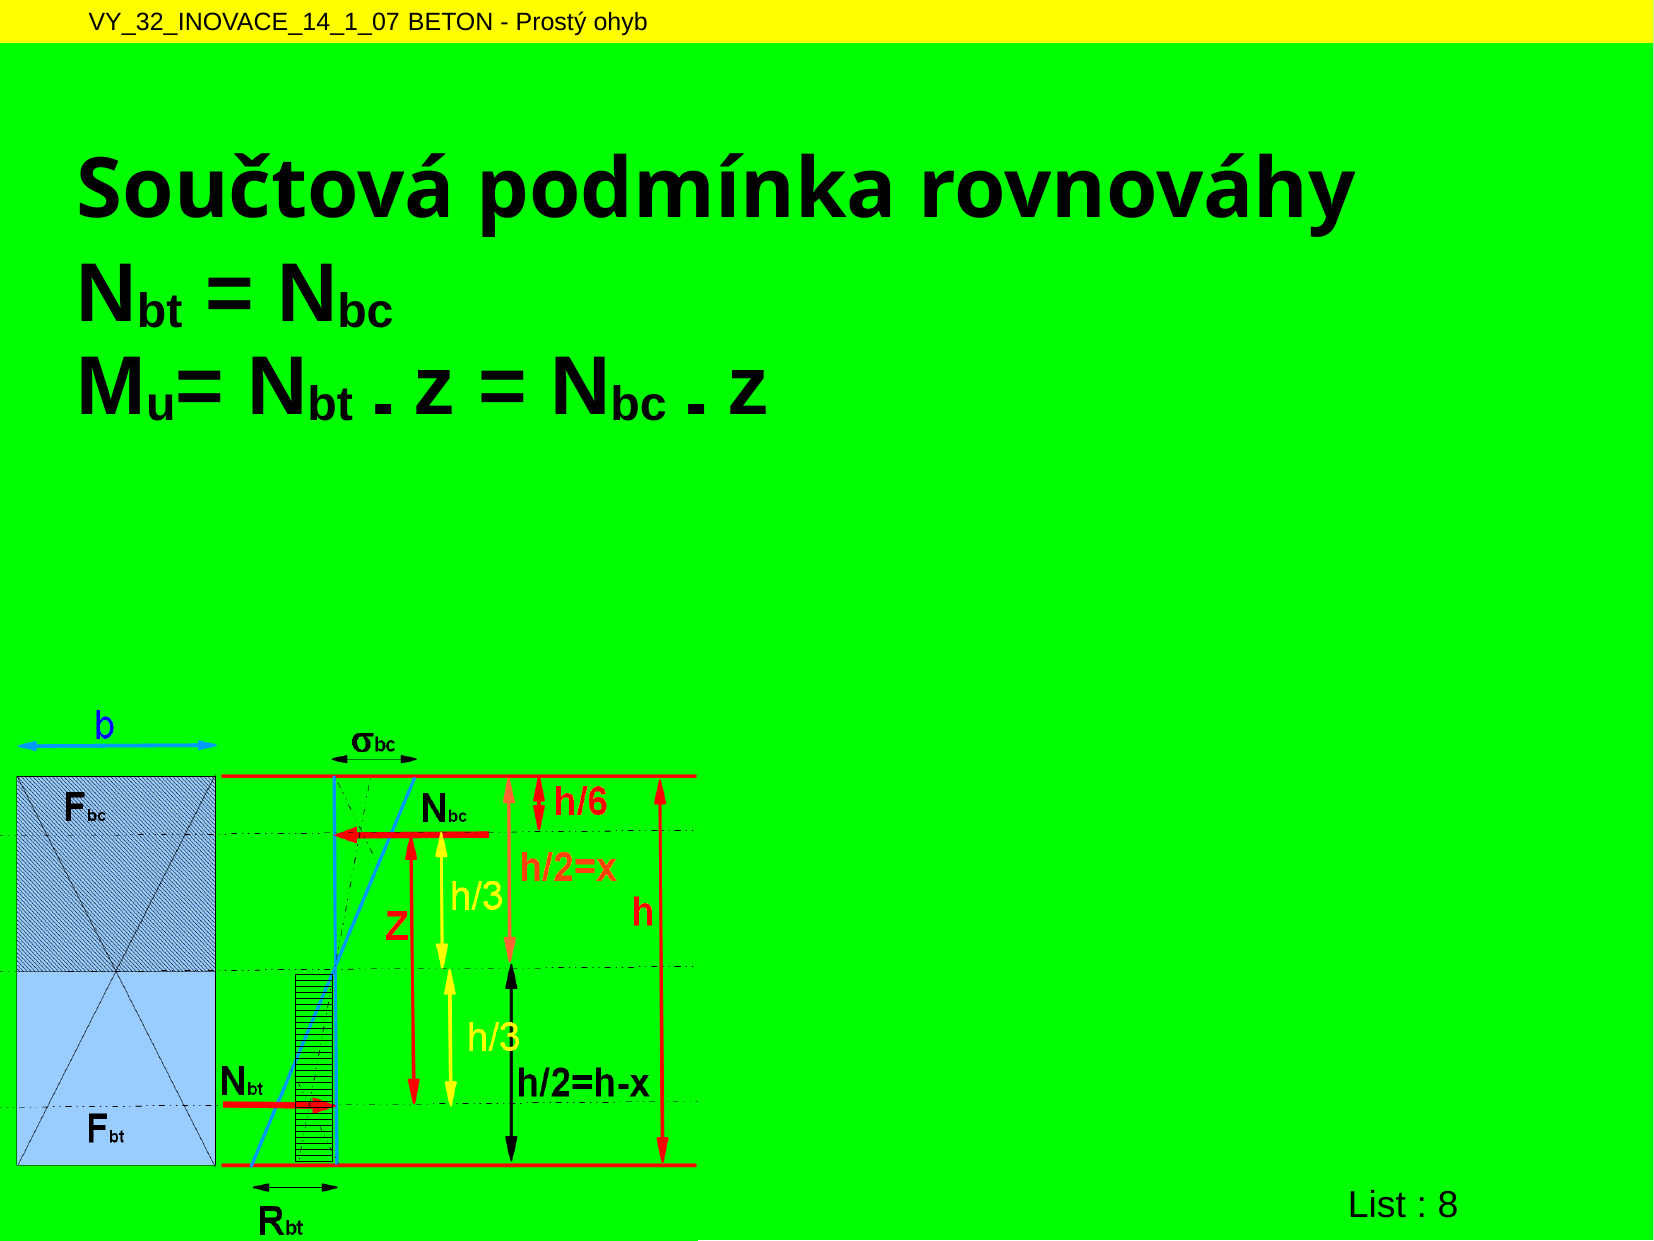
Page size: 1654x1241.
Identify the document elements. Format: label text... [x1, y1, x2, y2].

text_box List : <číslo> [1357, 1176, 1599, 1241]
text_box Nbt = Nbc Mu= Nbt ۔ z = Nbc ۔ z [59, 236, 1136, 517]
text_box VY_32_INOVACE_14_1_07 BETON - Prostý ohyb [0, 0, 1654, 43]
text_box [295, 974, 333, 1162]
picture [0, 699, 698, 1241]
text_box Součtová podmínka rovnováhy [59, 118, 1560, 237]
